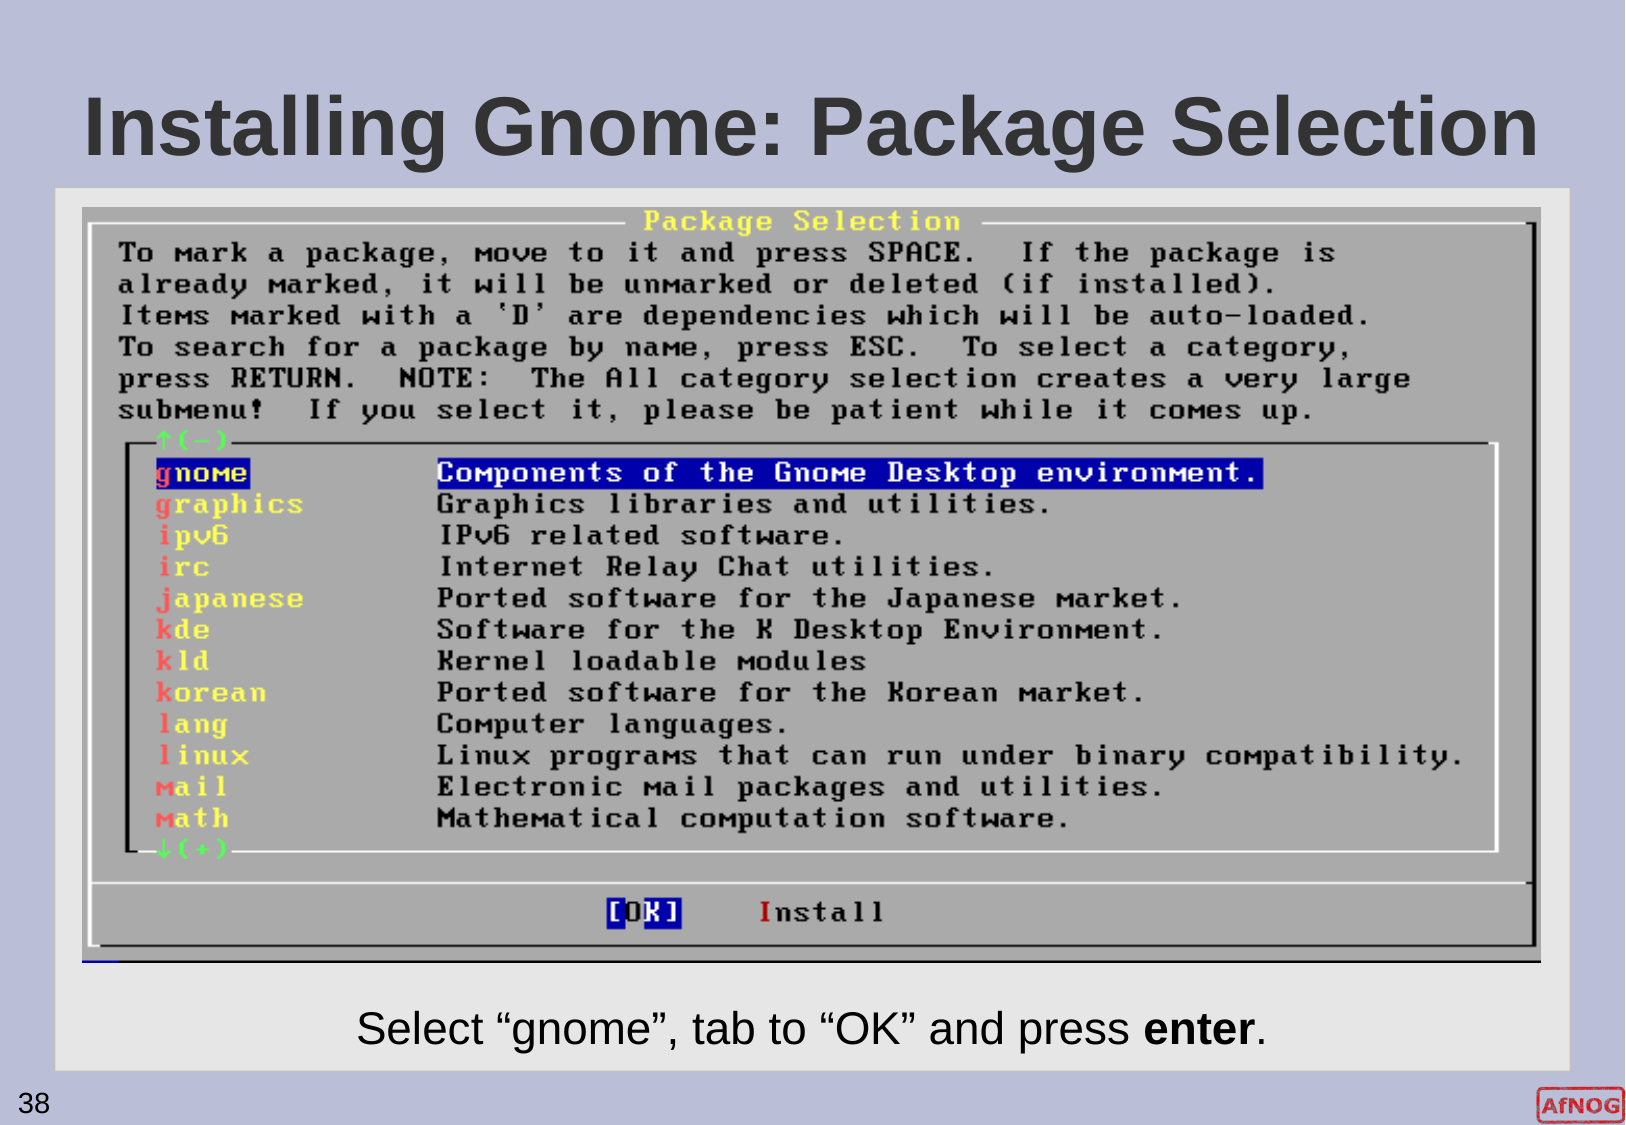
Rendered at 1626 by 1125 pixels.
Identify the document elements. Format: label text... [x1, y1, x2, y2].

text_box Select “gnome”, tab to “OK” and press enter. [118, 998, 1506, 1065]
picture [82, 207, 1541, 963]
picture [1535, 1085, 1626, 1125]
title Installing Gnome: Package Selection [54, 51, 1571, 207]
